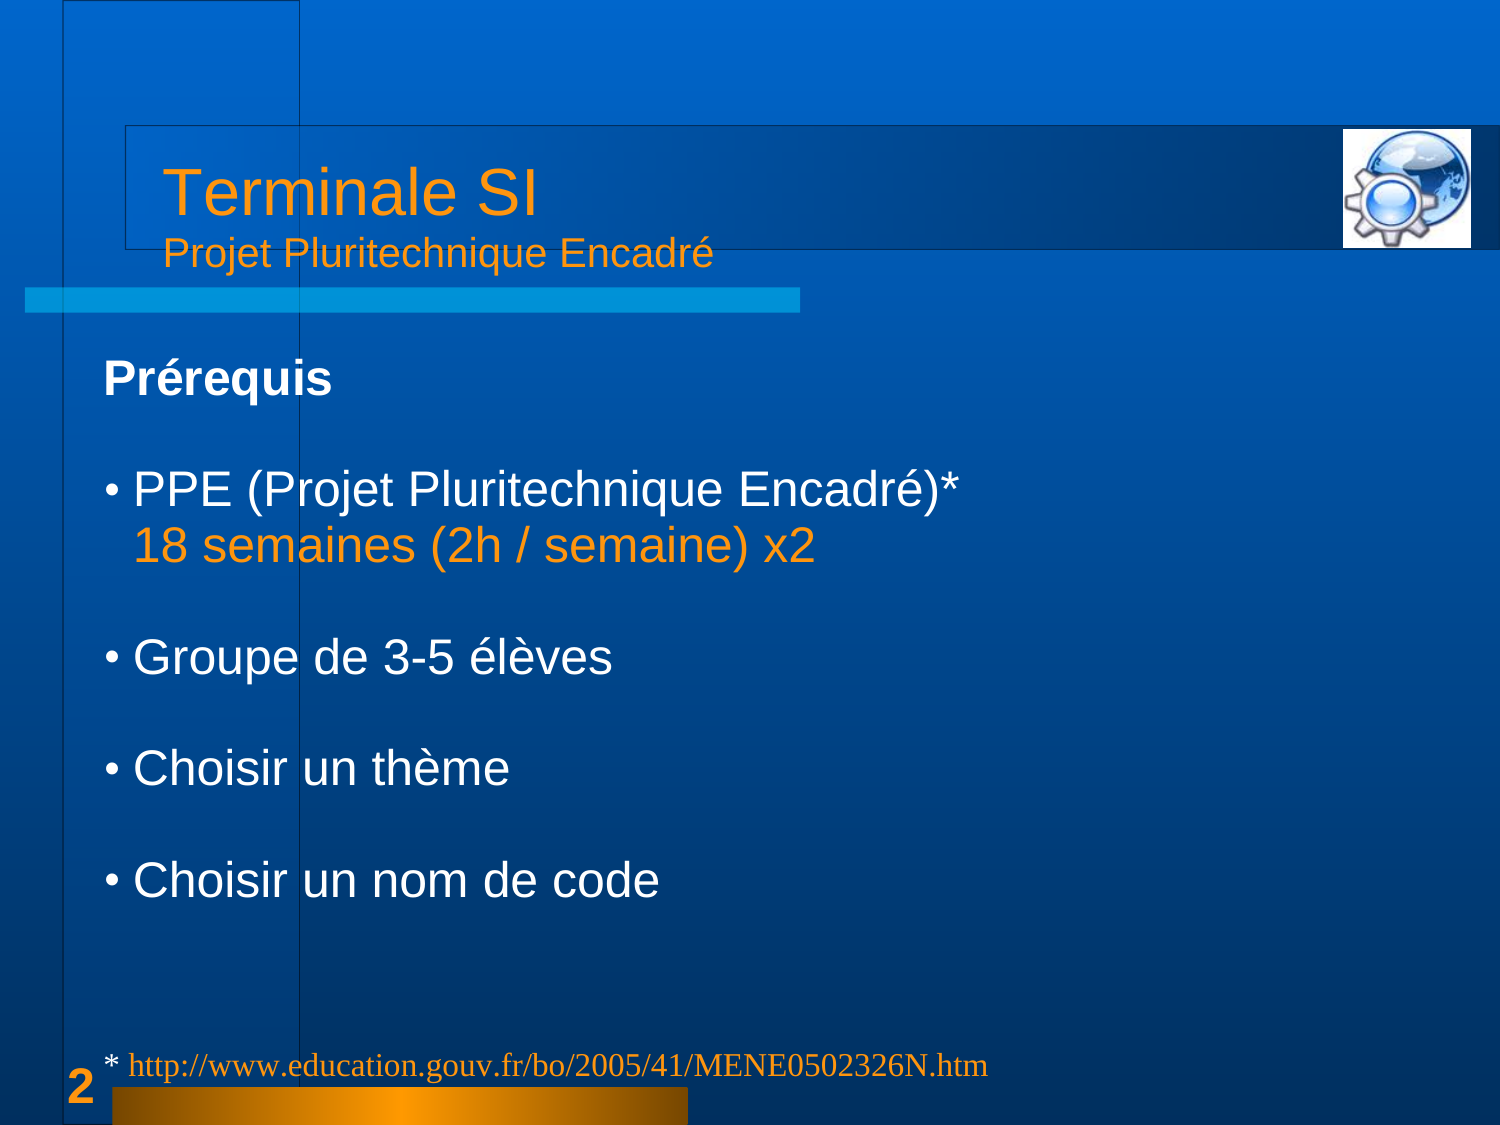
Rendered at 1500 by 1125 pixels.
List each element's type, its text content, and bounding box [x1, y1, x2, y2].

picture [1343, 129, 1471, 248]
text_box Prérequis PPE (Projet Pluritechnique Encadré)* 18 semaines (2h / semaine) x2 Groupe de 3-5 élèves Choisir un thème Choisir un nom de code [88, 342, 1418, 1031]
text_box * http://www.education.gouv.fr/bo/2005/41/MENE0502326N.htm [88, 1039, 1388, 1092]
